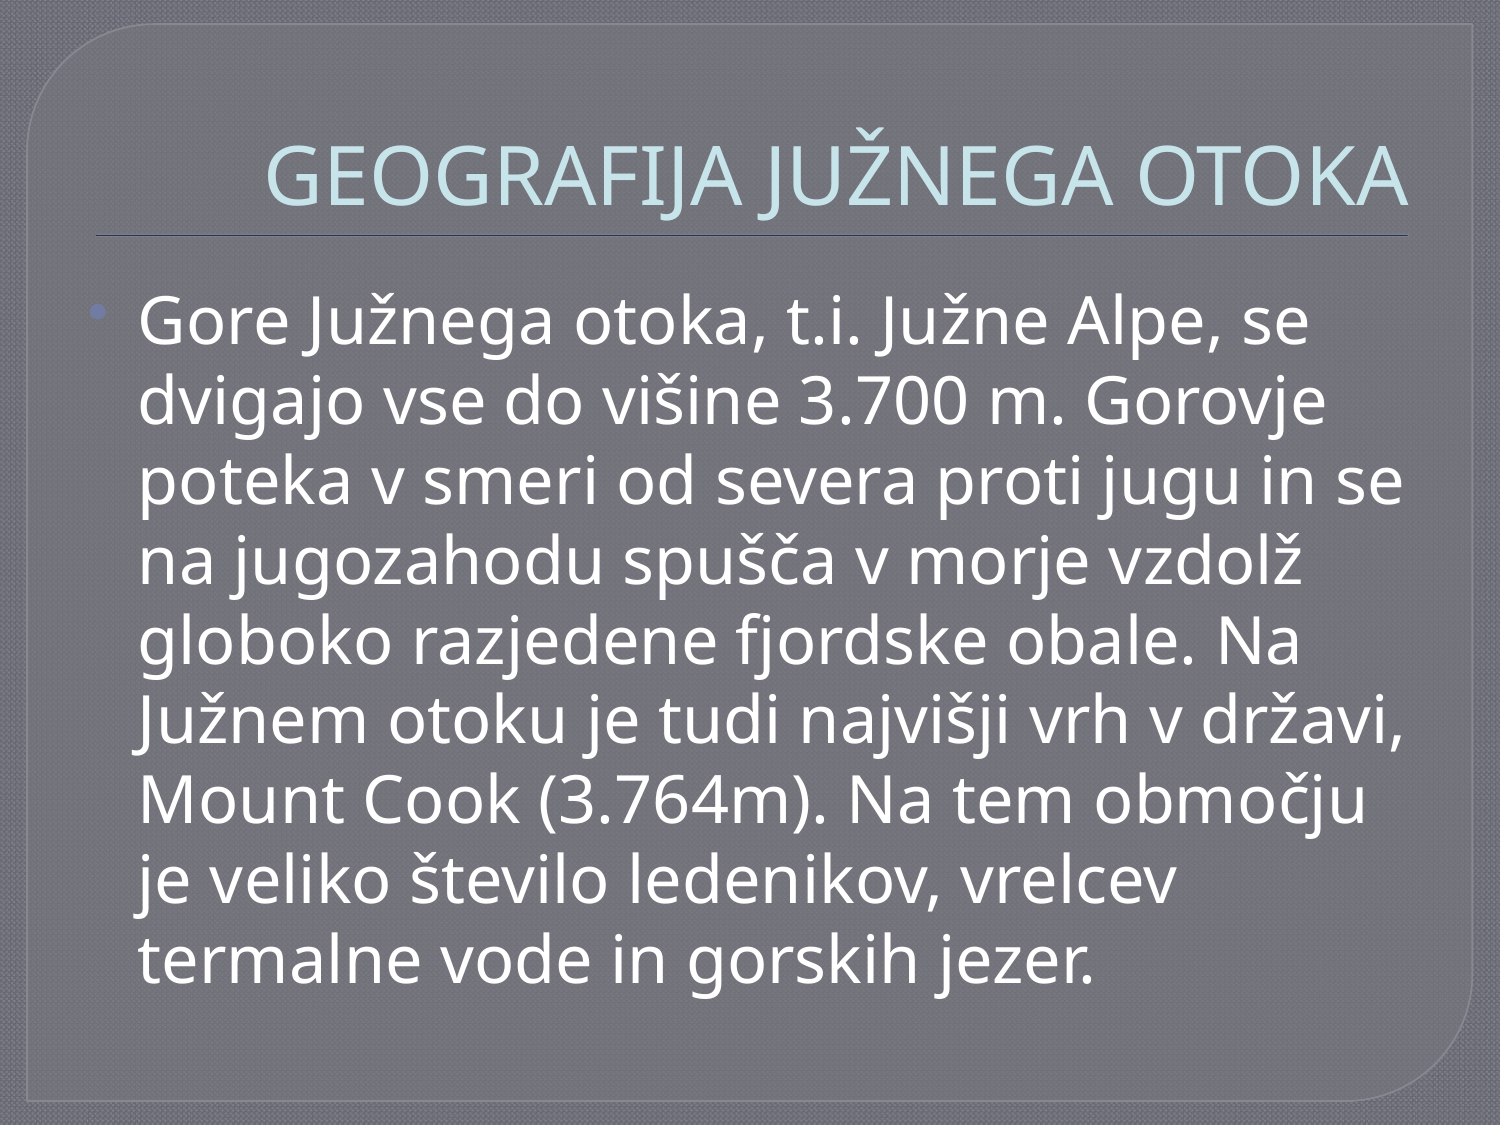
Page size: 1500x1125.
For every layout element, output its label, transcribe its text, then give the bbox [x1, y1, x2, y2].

list Gore Južnega otoka, t.i. Južne Alpe, se dvigajo vse do višine 3.700 m. Gorovje poteka v smeri od severa proti jugu in se na jugozahodu spušča v morje vzdolž globoko razjedene fjordske obale. Na Južnem otoku je tudi najvišji vrh v državi, Mount Cook (3.764m). Na tem območju je veliko število ledenikov, vrelcev termalne vode in gorskih jezer. [75, 270, 1425, 1013]
title GEOGRAFIJA JUŽNEGA OTOKA [75, 41, 1425, 230]
picture [0, 0, 1500, 1125]
